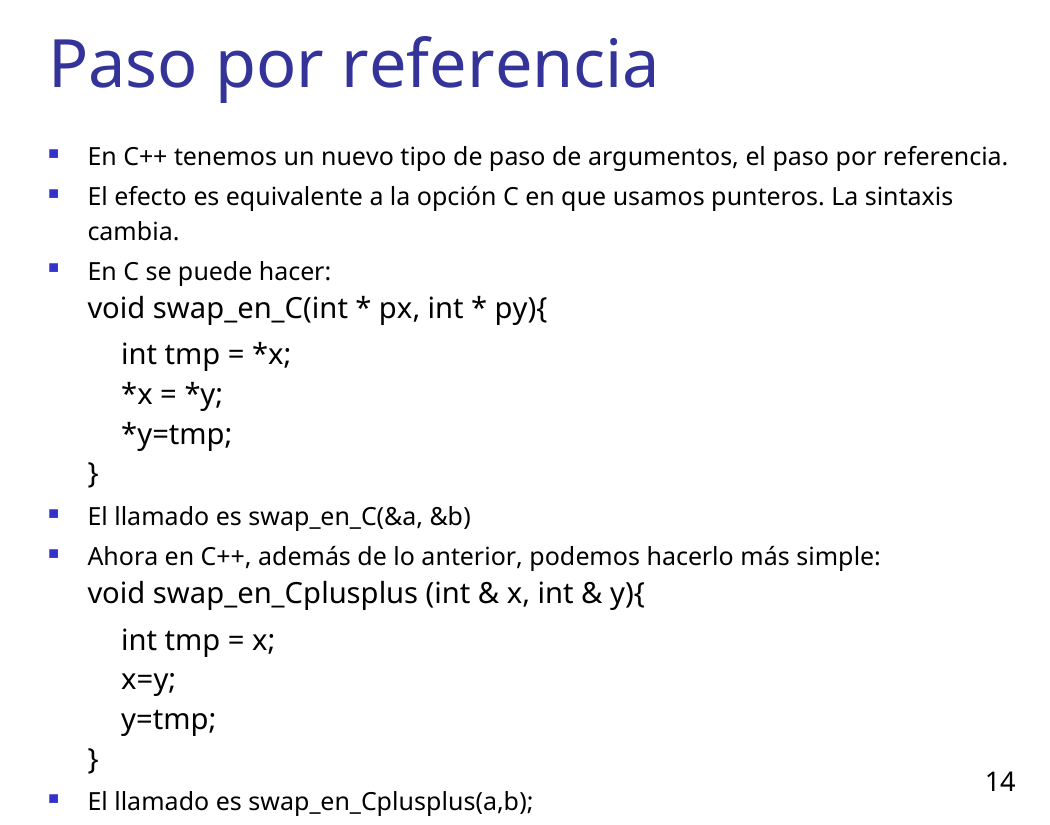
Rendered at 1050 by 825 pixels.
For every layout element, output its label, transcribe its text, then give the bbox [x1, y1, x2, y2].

list En C++ tenemos un nuevo tipo de paso de argumentos, el paso por referencia. El efecto es equivalente a la opción C en que usamos punteros. La sintaxis cambia. En C se puede hacer: void swap_en_C(int * px, int * py){ int tmp = *x; *x = *y; *y=tmp; } El llamado es swap_en_C(&a, &b) Ahora en C++, además de lo anterior, podemos hacerlo más simple: void swap_en_Cplusplus (int & x, int & y){ int tmp = x; x=y; y=tmp; } El llamado es swap_en_Cplusplus(a,b); [37, 133, 1023, 685]
title Paso por referencia [37, 26, 1026, 113]
